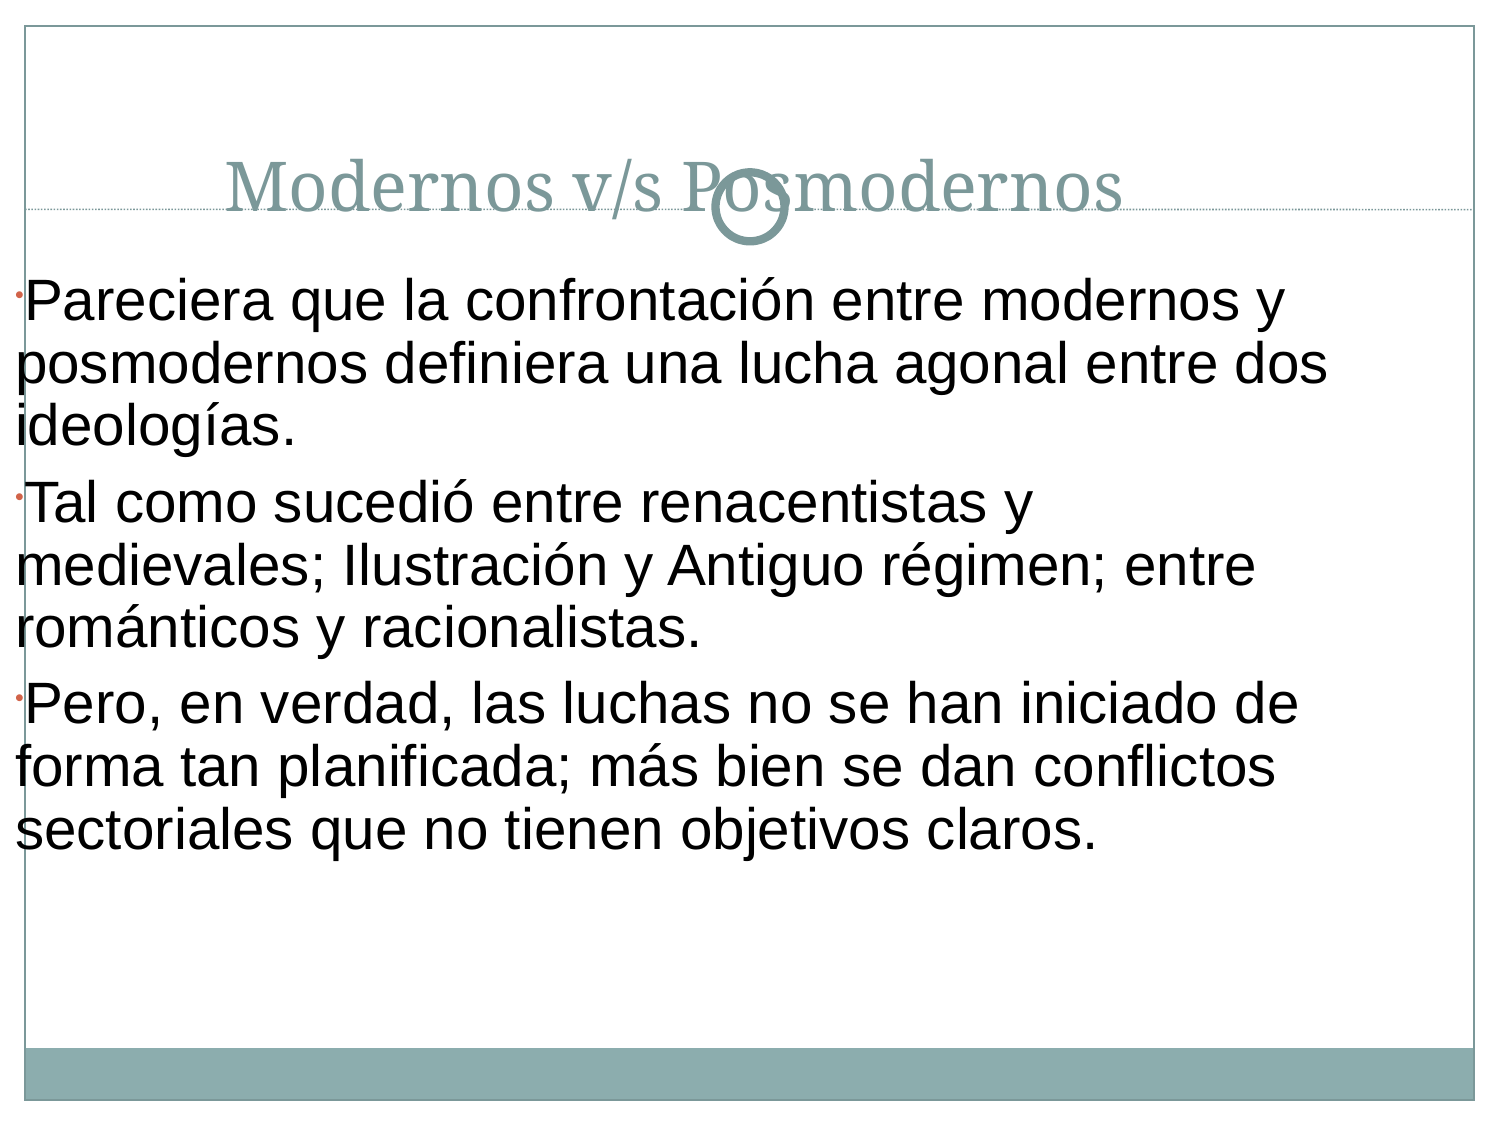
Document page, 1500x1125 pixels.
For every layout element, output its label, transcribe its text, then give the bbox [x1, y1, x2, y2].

list Pareciera que la confrontación entre modernos y posmodernos definiera una lucha agonal entre dos ideologías. Tal como sucedió entre renacentistas y medievales; Ilustración y Antiguo régimen; entre románticos y racionalistas. Pero, en verdad, las luchas no se han iniciado de forma tan planificada; más bien se dan conflictos sectoriales que no tienen objetivos claros. [0, 262, 1351, 1005]
title Modernos v/s Posmodernos [0, 45, 1351, 233]
